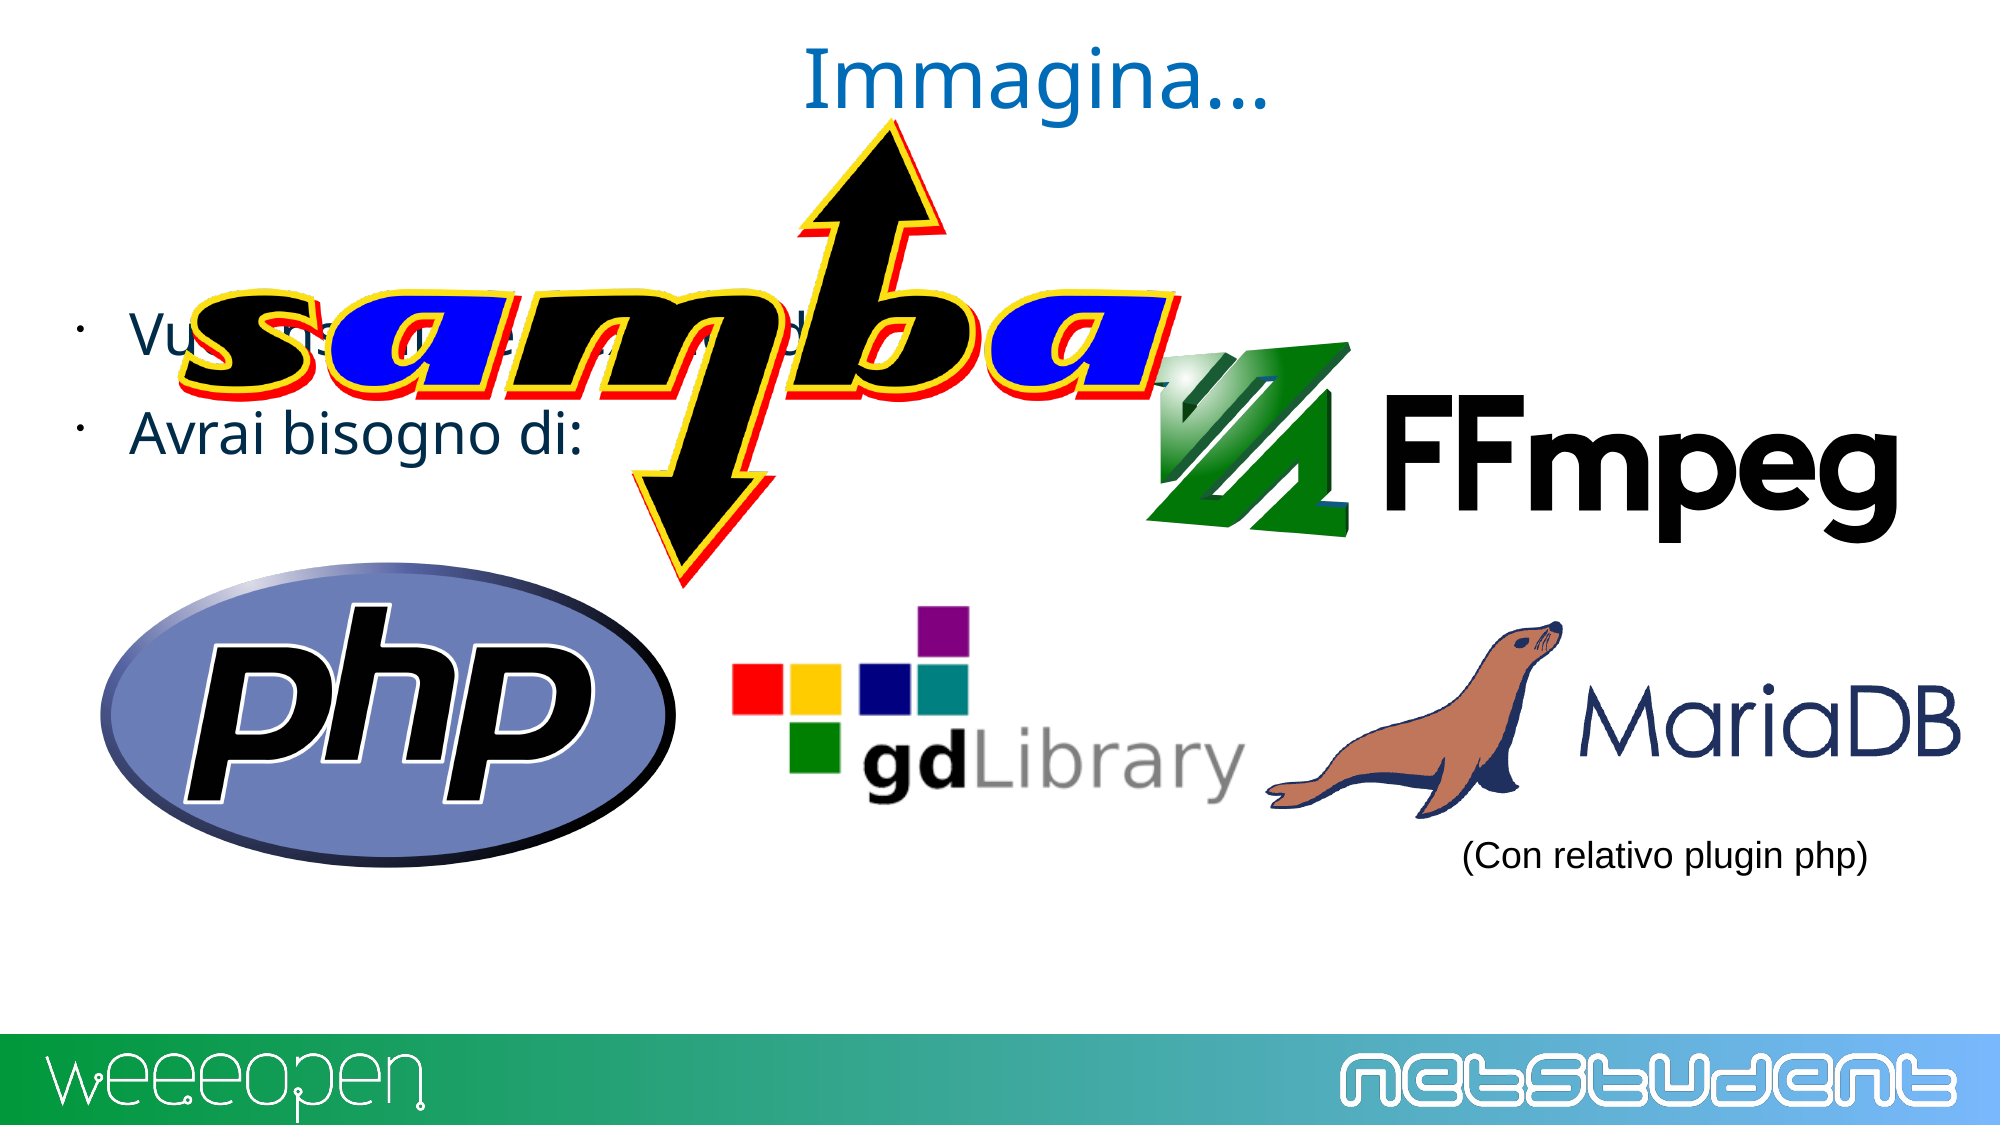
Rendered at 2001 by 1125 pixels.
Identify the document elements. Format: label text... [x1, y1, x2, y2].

picture [96, 117, 2000, 1116]
list Vuoi installare Nextcloud... Avrai bisogno di: [43, 289, 1217, 1004]
title Immagina... [43, 29, 1959, 247]
picture [45, 1053, 425, 1123]
text_box (Con relativo plugin php) [1446, 826, 2000, 884]
